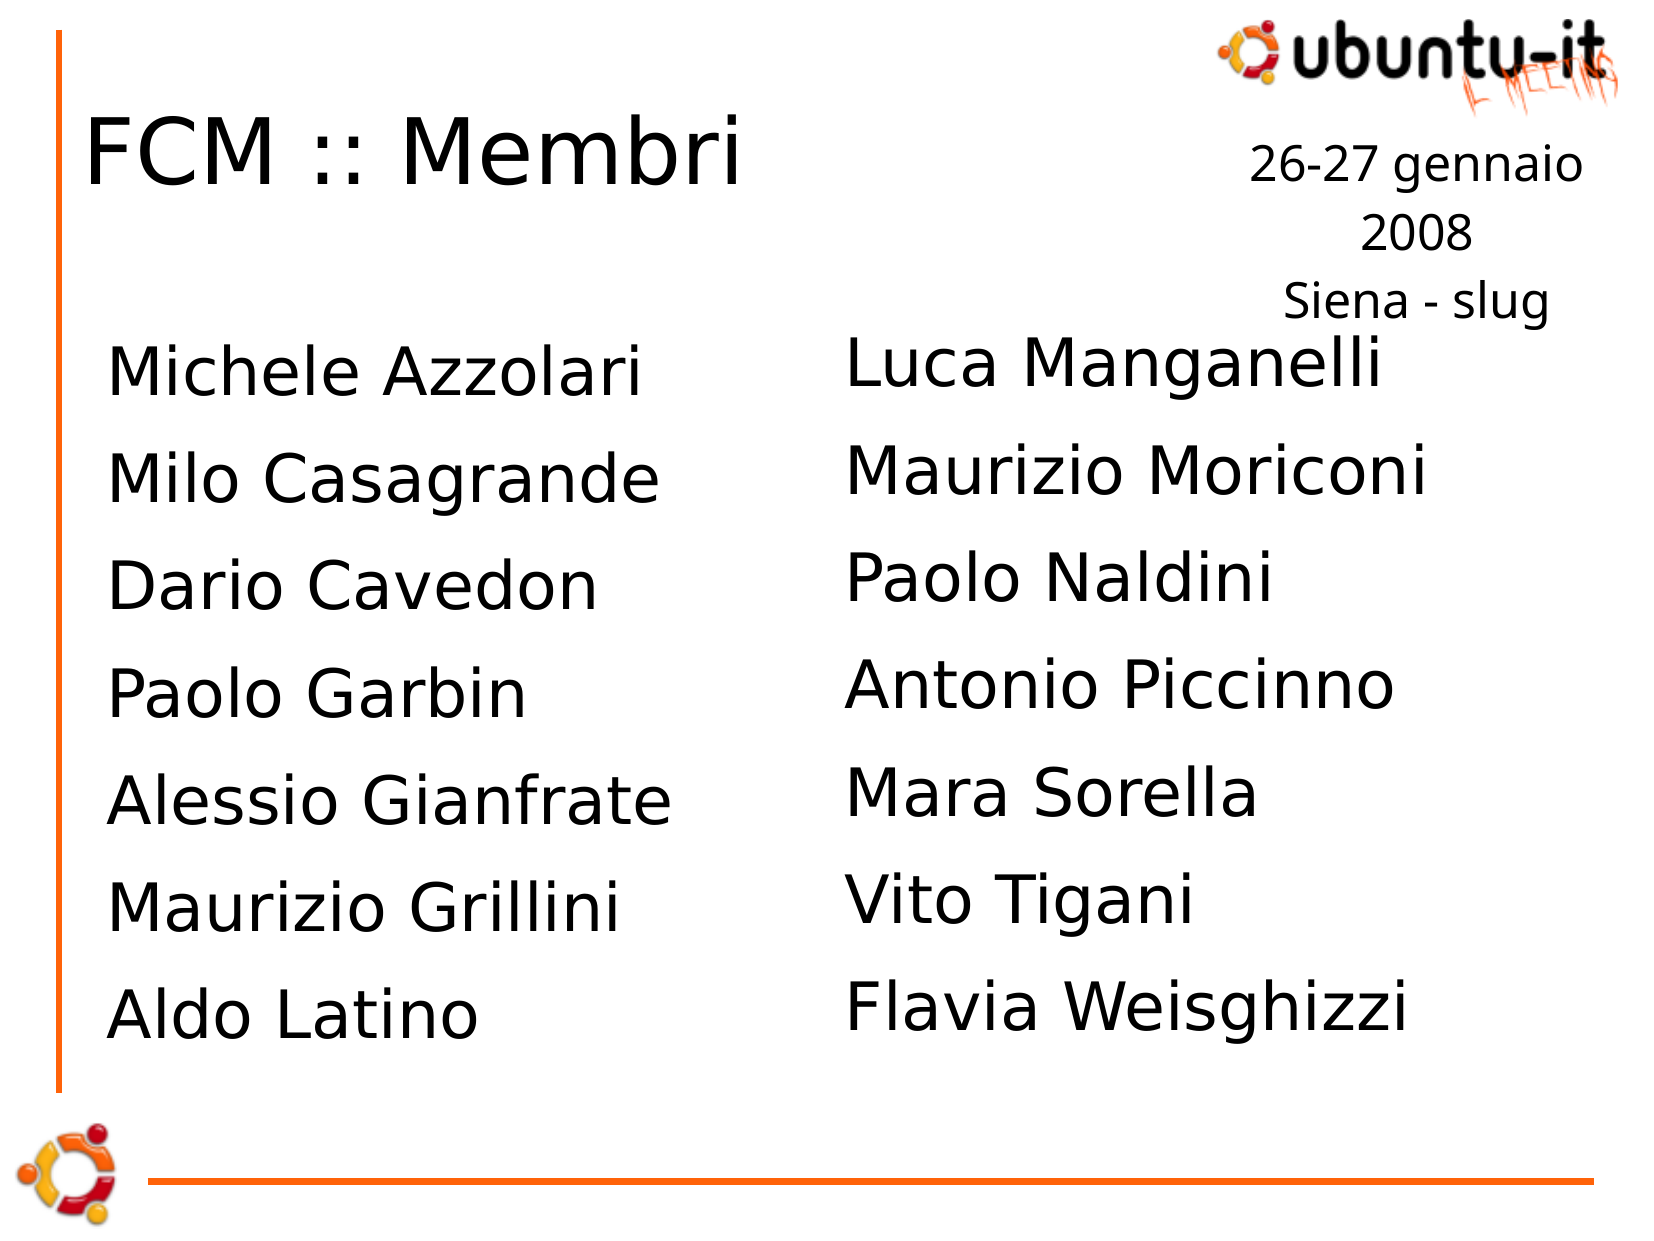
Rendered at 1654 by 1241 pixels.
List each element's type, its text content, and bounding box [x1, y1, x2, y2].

title FCM :: Membri [82, 49, 1571, 257]
picture [1210, 19, 1628, 119]
list Luca Manganelli Maurizio Moriconi Paolo Naldini Antonio Piccinno Mara Sorella Vito Tigani Flavia Weisghizzi [826, 324, 1572, 1094]
list Michele Azzolari Milo Casagrande Dario Cavedon Paolo Garbin Alessio Gianfrate Maurizio Grillini Aldo Latino [88, 333, 815, 1152]
picture [14, 1122, 119, 1229]
